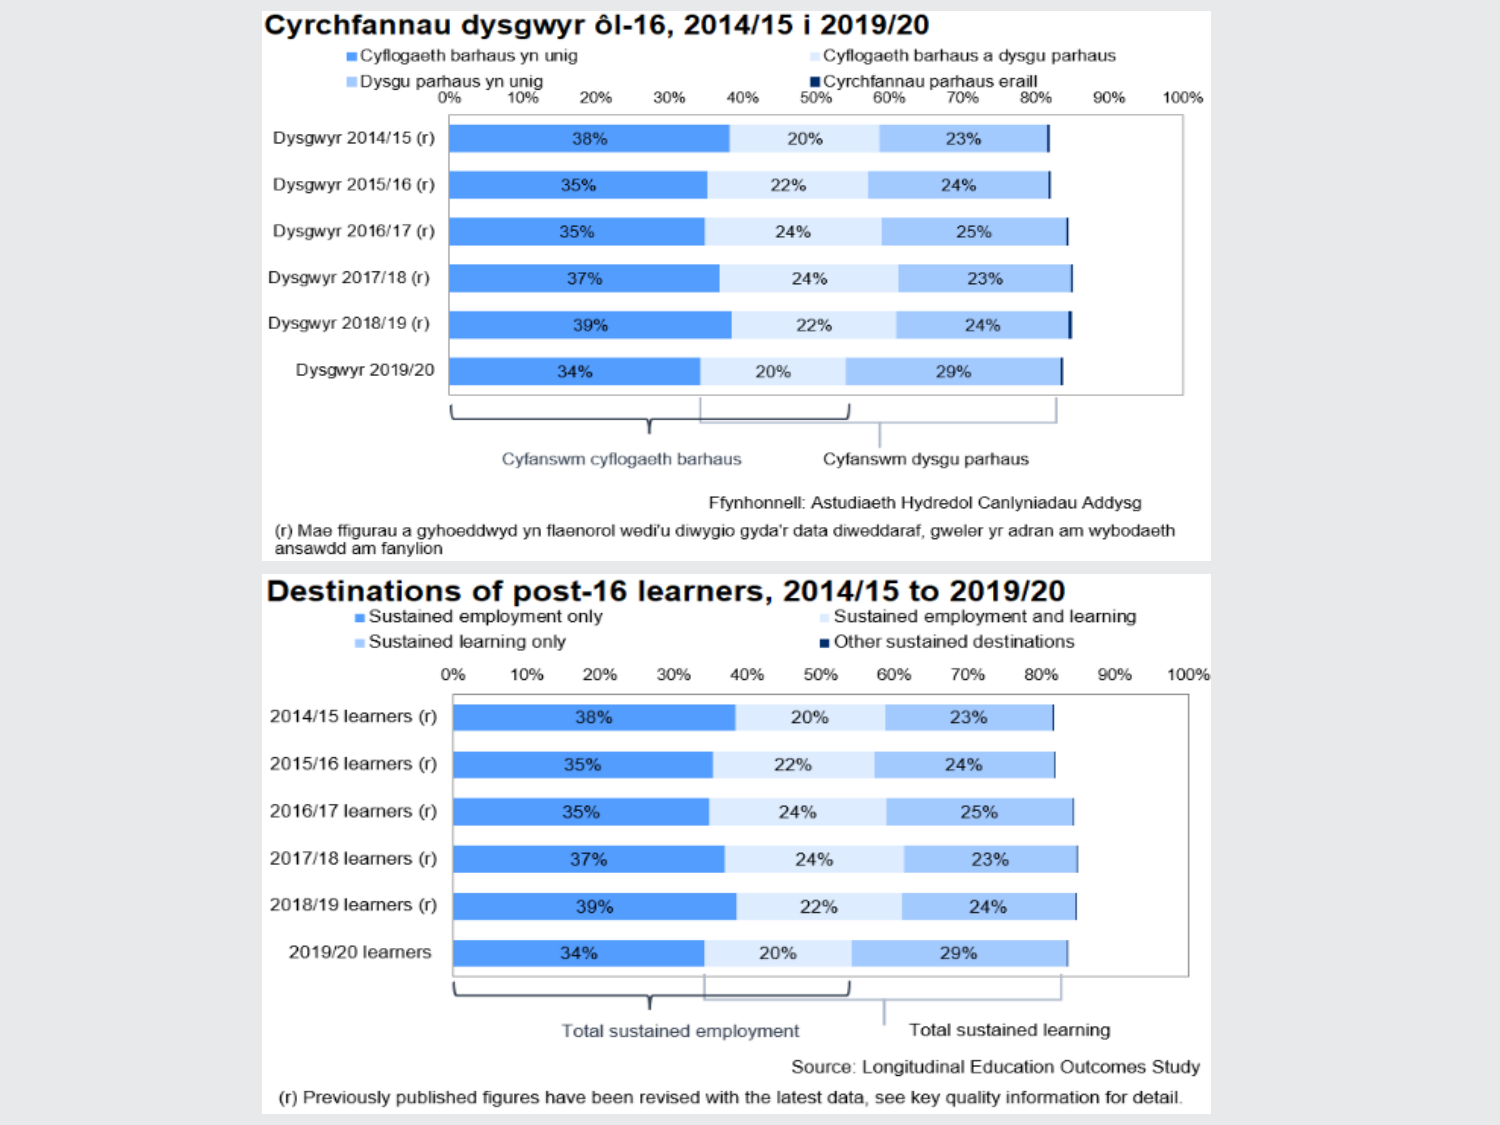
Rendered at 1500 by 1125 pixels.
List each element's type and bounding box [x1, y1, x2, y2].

picture [262, 11, 1211, 561]
picture [262, 574, 1211, 1114]
